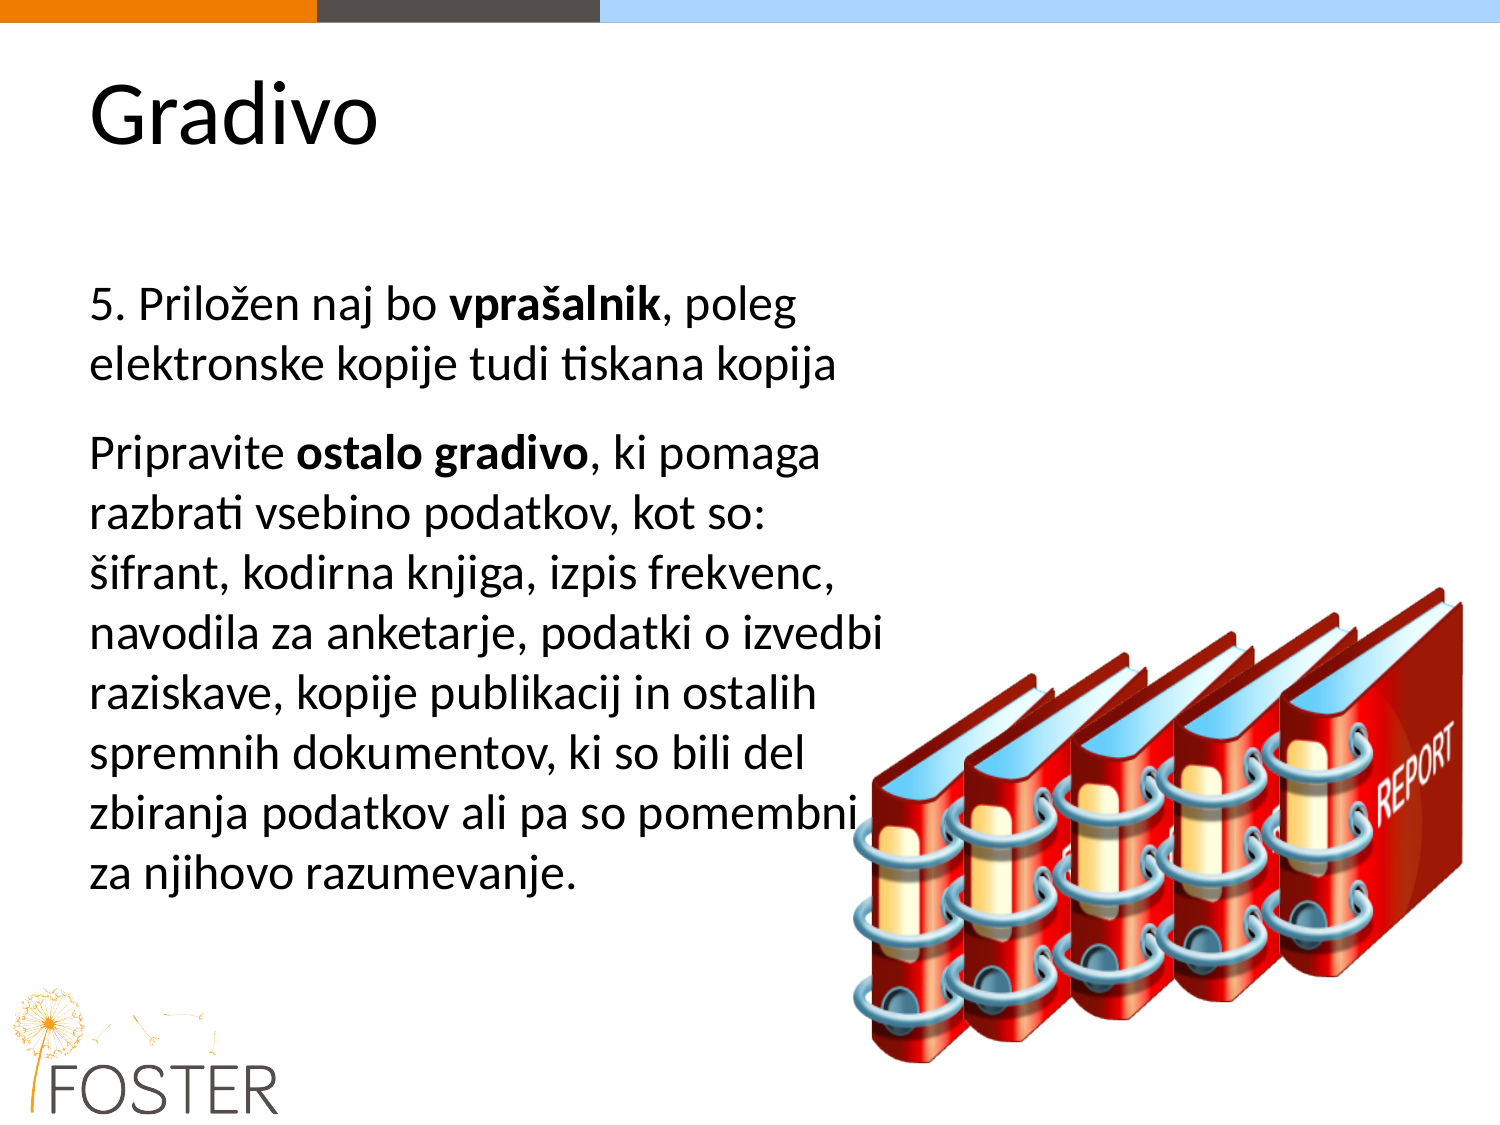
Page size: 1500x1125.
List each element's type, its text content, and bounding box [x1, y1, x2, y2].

picture [13, 988, 278, 1125]
title Gradivo [75, 45, 1425, 233]
list 5. Priložen naj bo vprašalnik, poleg elektronske kopije tudi tiskana kopija Pripravite ostalo gradivo, ki pomaga razbrati vsebino podatkov, kot so: šifrant, kodirna knjiga, izpis frekvenc, navodila za anketarje, podatki o izvedbi raziskave, kopije publikacij in ostalih spremnih dokumentov, ki so bili del zbiranja podatkov ali pa so pomembni za njihovo razumevanje. [75, 262, 922, 1005]
picture [798, 579, 1500, 1078]
